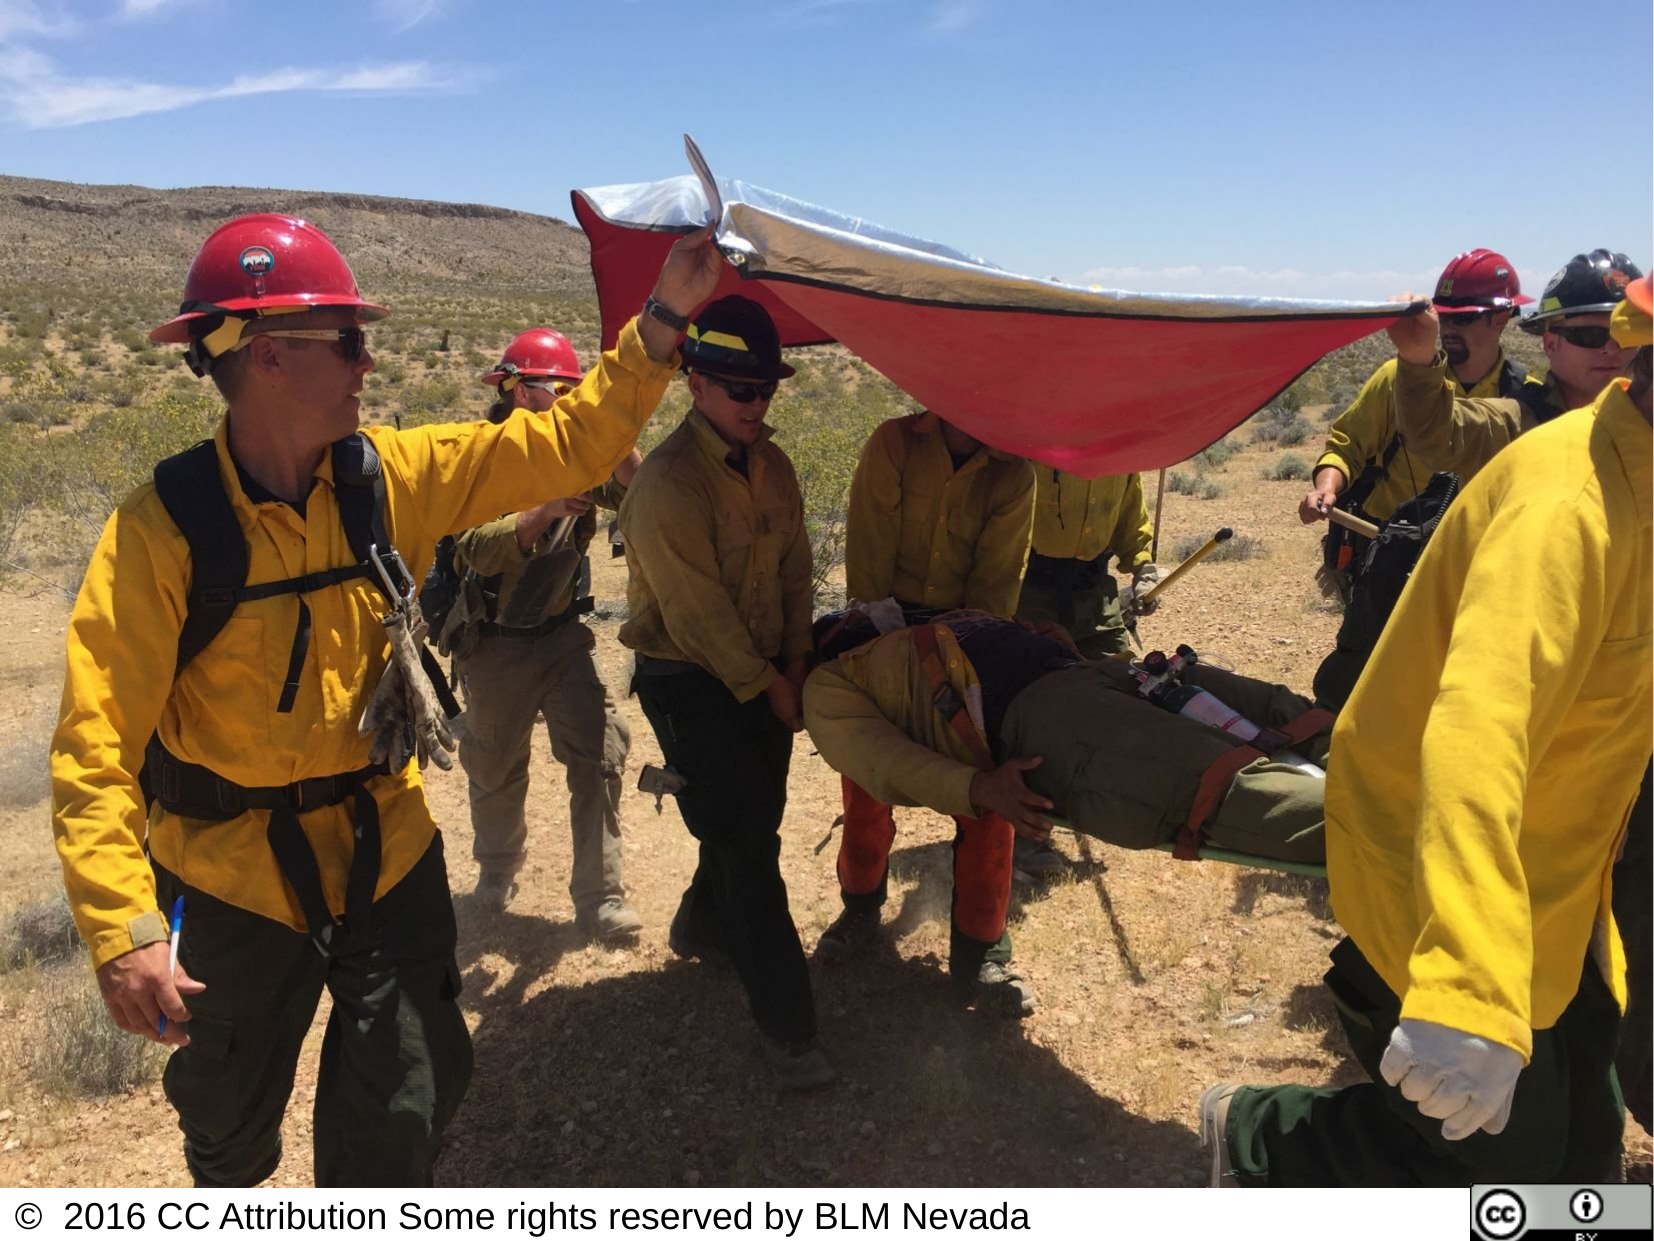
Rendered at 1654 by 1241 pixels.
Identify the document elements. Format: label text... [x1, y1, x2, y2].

text_box © 2016 CC Attribution Some rights reserved by BLM Nevada [0, 1188, 1470, 1241]
picture [0, 0, 1654, 1241]
